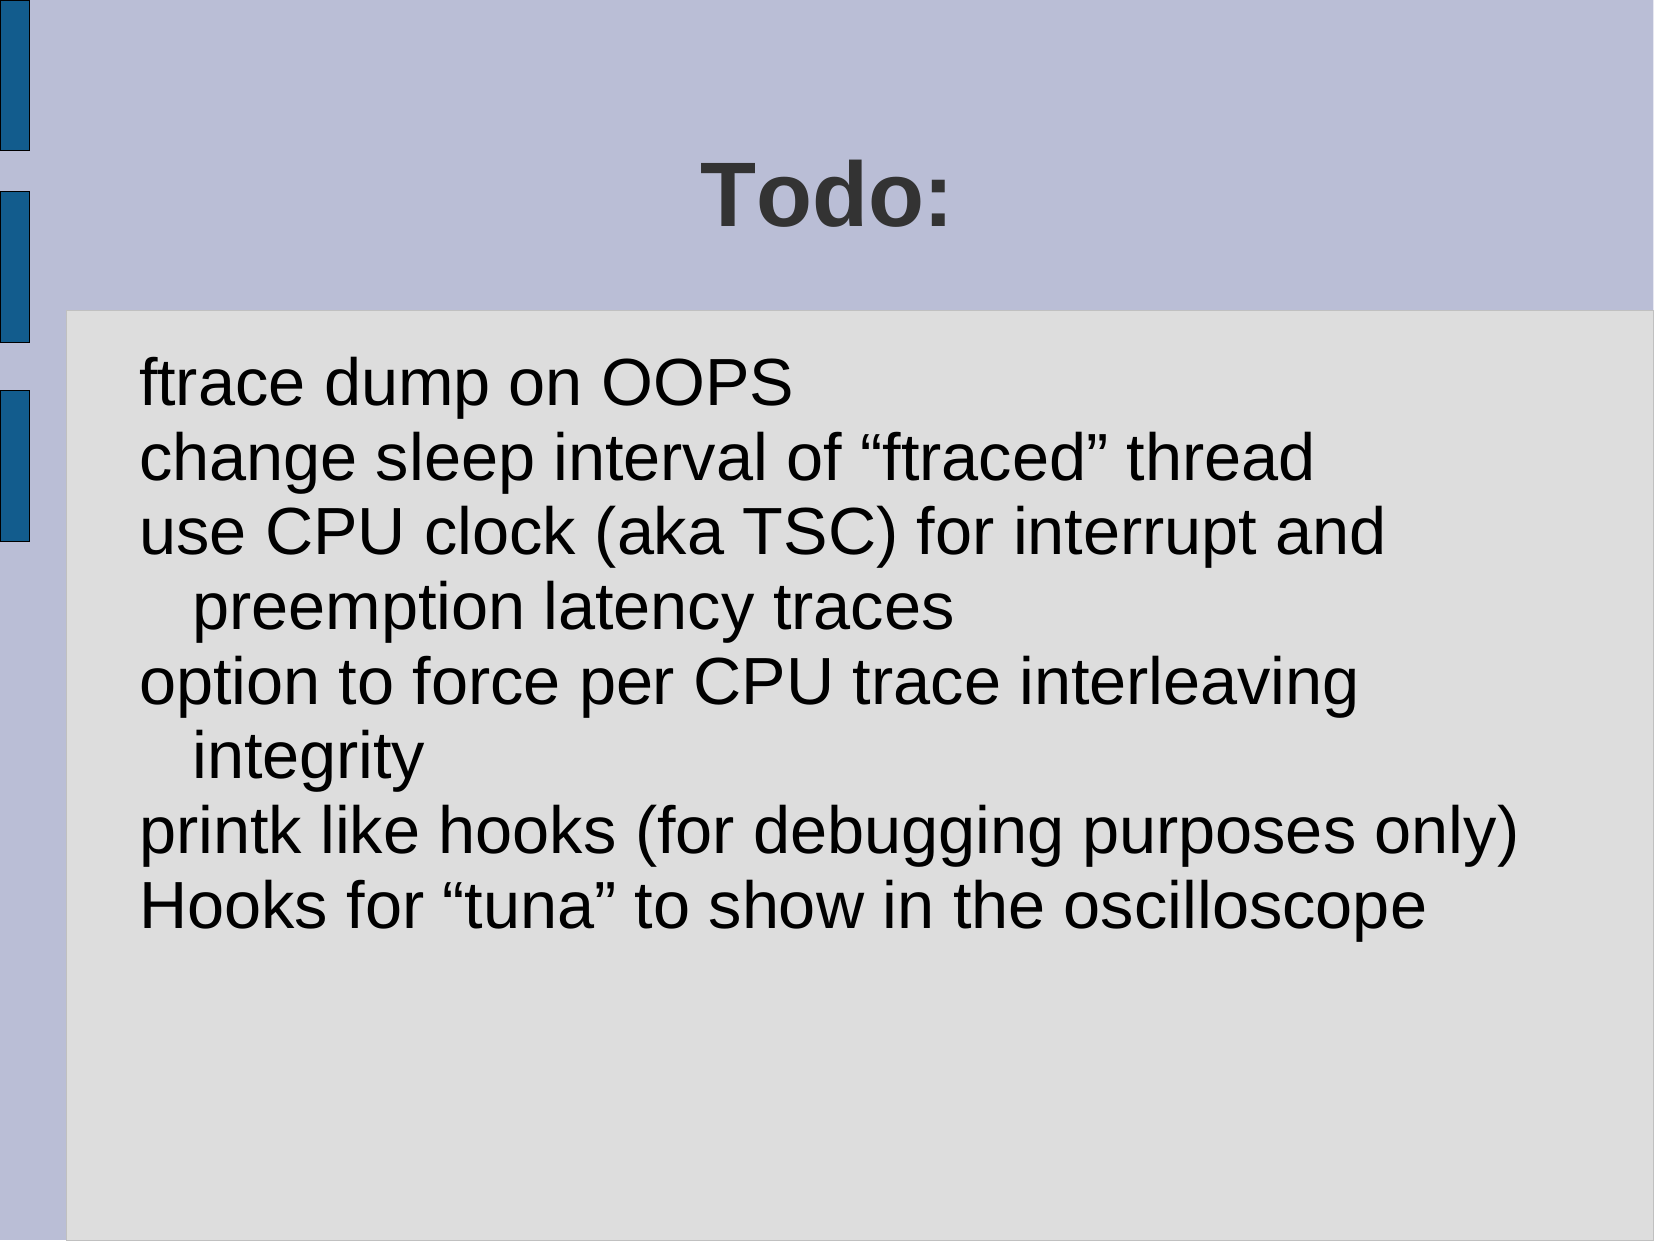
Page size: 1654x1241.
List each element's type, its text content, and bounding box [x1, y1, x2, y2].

list ftrace dump on OOPS change sleep interval of “ftraced” thread use CPU clock (aka TSC) for interrupt and preemption latency traces option to force per CPU trace interleaving integrity printk like hooks (for debugging purposes only) Hooks for “tuna” to show in the oscilloscope [121, 344, 1534, 1112]
title Todo: [121, 98, 1534, 291]
